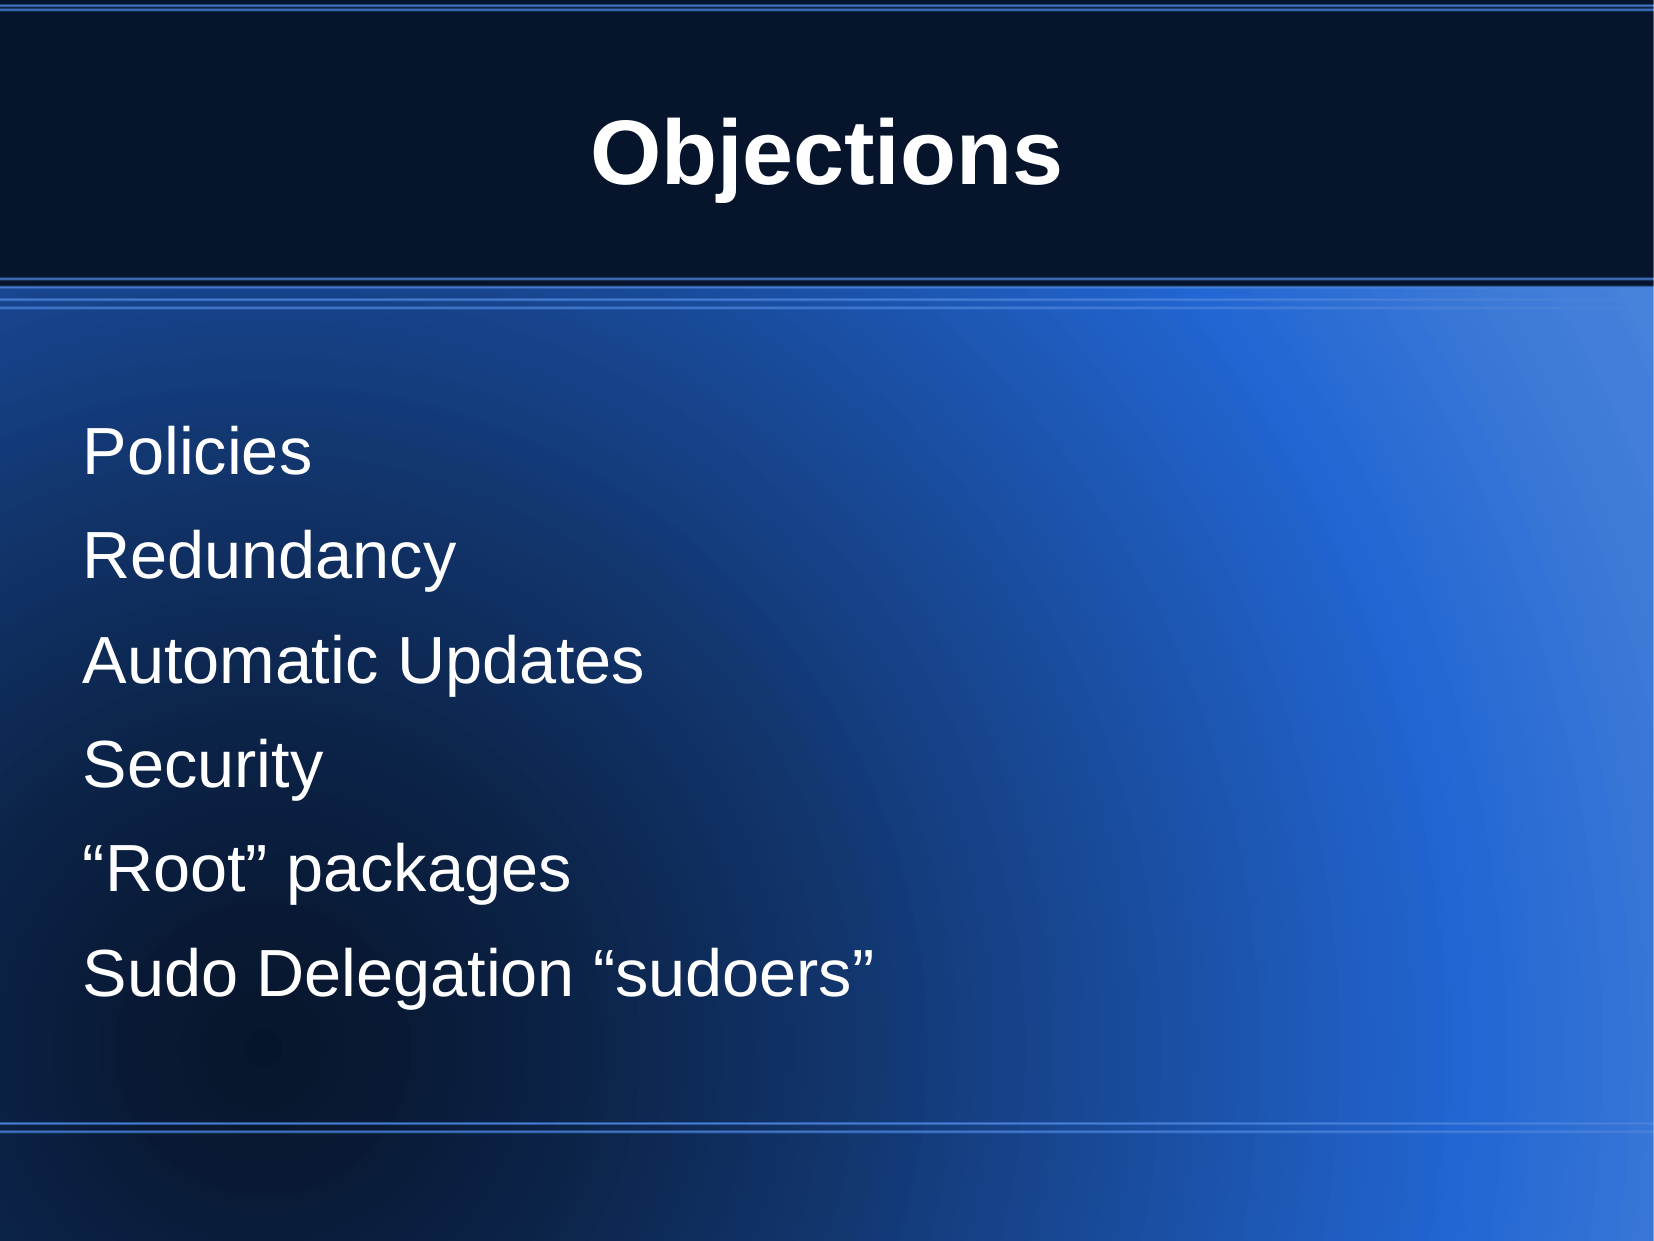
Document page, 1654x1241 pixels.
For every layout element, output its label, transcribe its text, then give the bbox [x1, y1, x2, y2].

picture [0, 0, 1654, 1241]
title Objections [82, 56, 1571, 250]
list Policies Redundancy Automatic Updates Security “Root” packages Sudo Delegation “sudoers” [82, 414, 1571, 1011]
